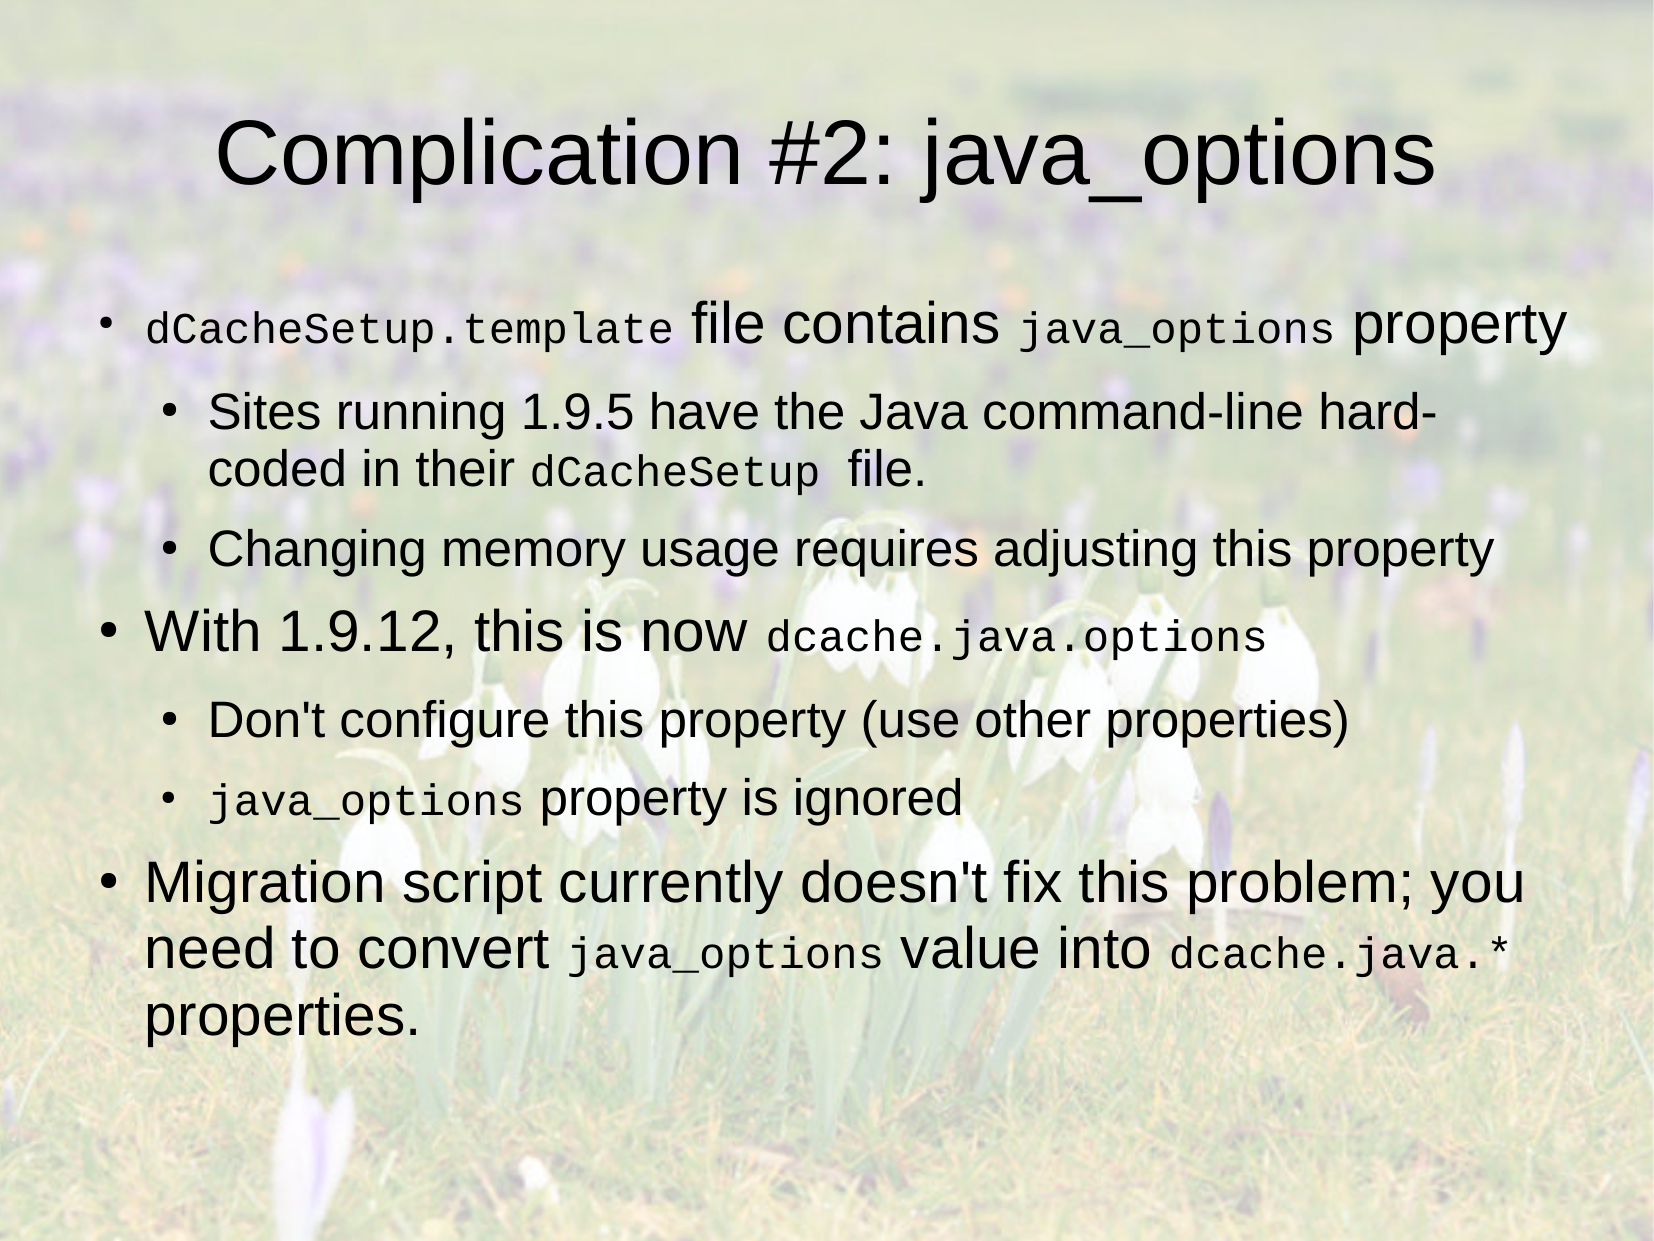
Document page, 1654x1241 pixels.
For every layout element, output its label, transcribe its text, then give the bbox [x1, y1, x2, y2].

list dCacheSetup.template file contains java_options property Sites running 1.9.5 have the Java command-line hard-coded in their dCacheSetup file. Changing memory usage requires adjusting this property With 1.9.12, this is now dcache.java.options Don't configure this property (use other properties) java_options property is ignored Migration script currently doesn't fix this problem; you need to convert java_options value into dcache.java.* properties. [82, 290, 1571, 1109]
picture [0, 0, 1654, 1241]
title Complication #2: java_options [82, 49, 1571, 257]
